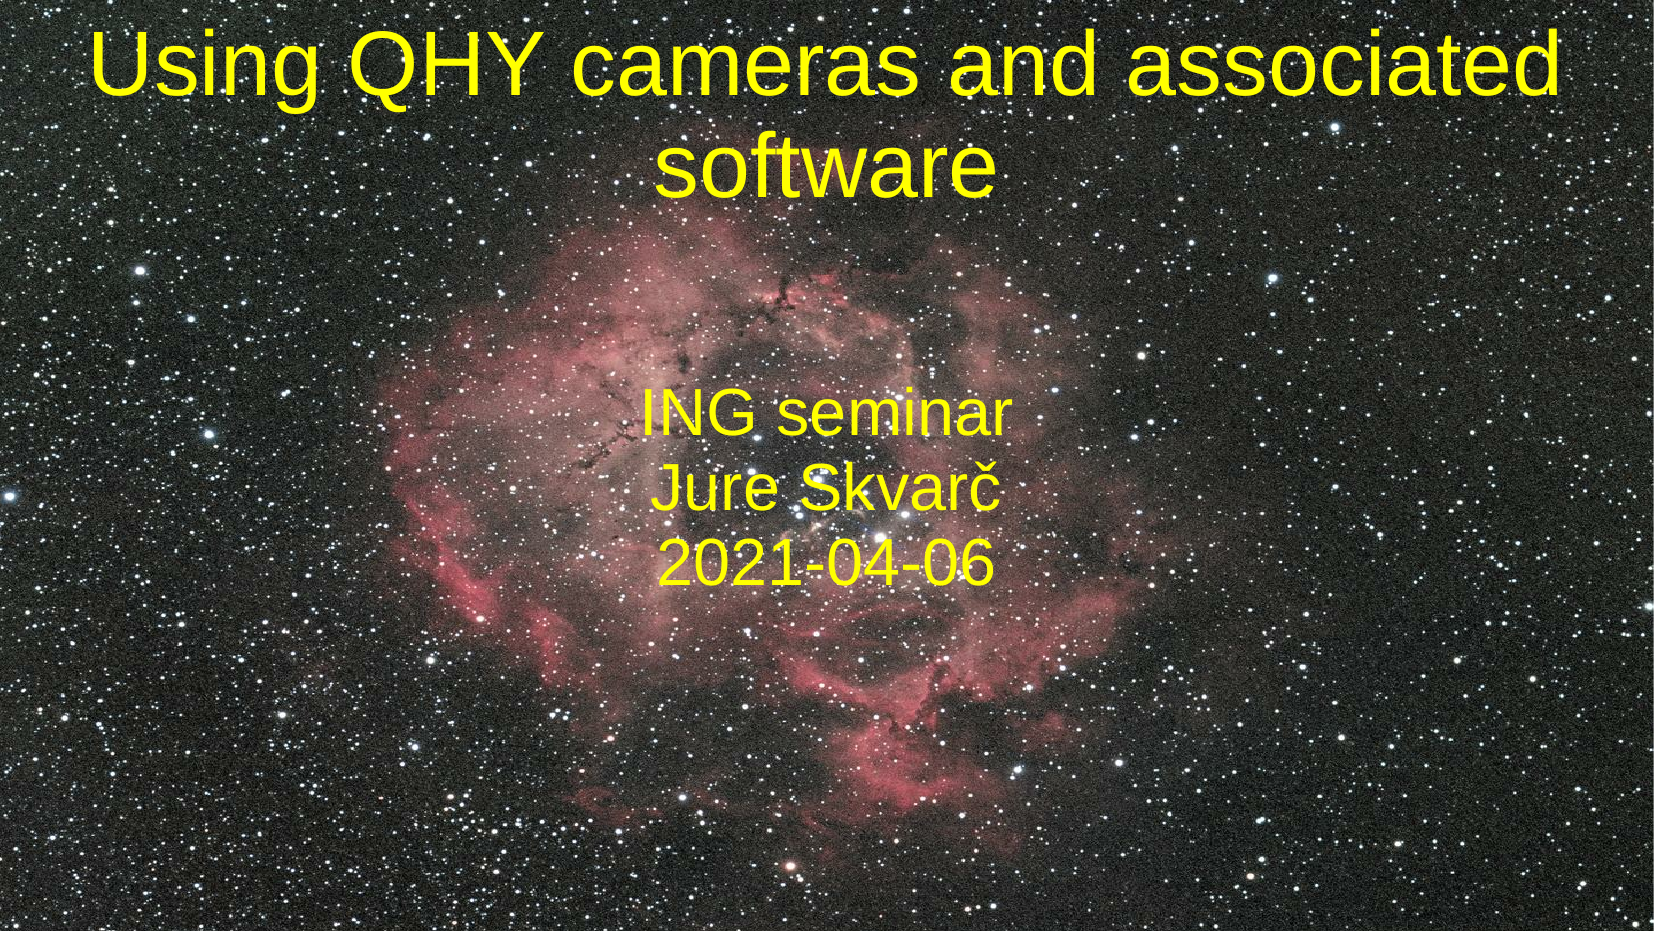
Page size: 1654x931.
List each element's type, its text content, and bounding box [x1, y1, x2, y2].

title Using QHY cameras and associated software [82, 12, 1571, 217]
picture [0, 0, 1654, 931]
subtitle ING seminar Jure Skvarč 2021-04-06 [82, 217, 1571, 758]
